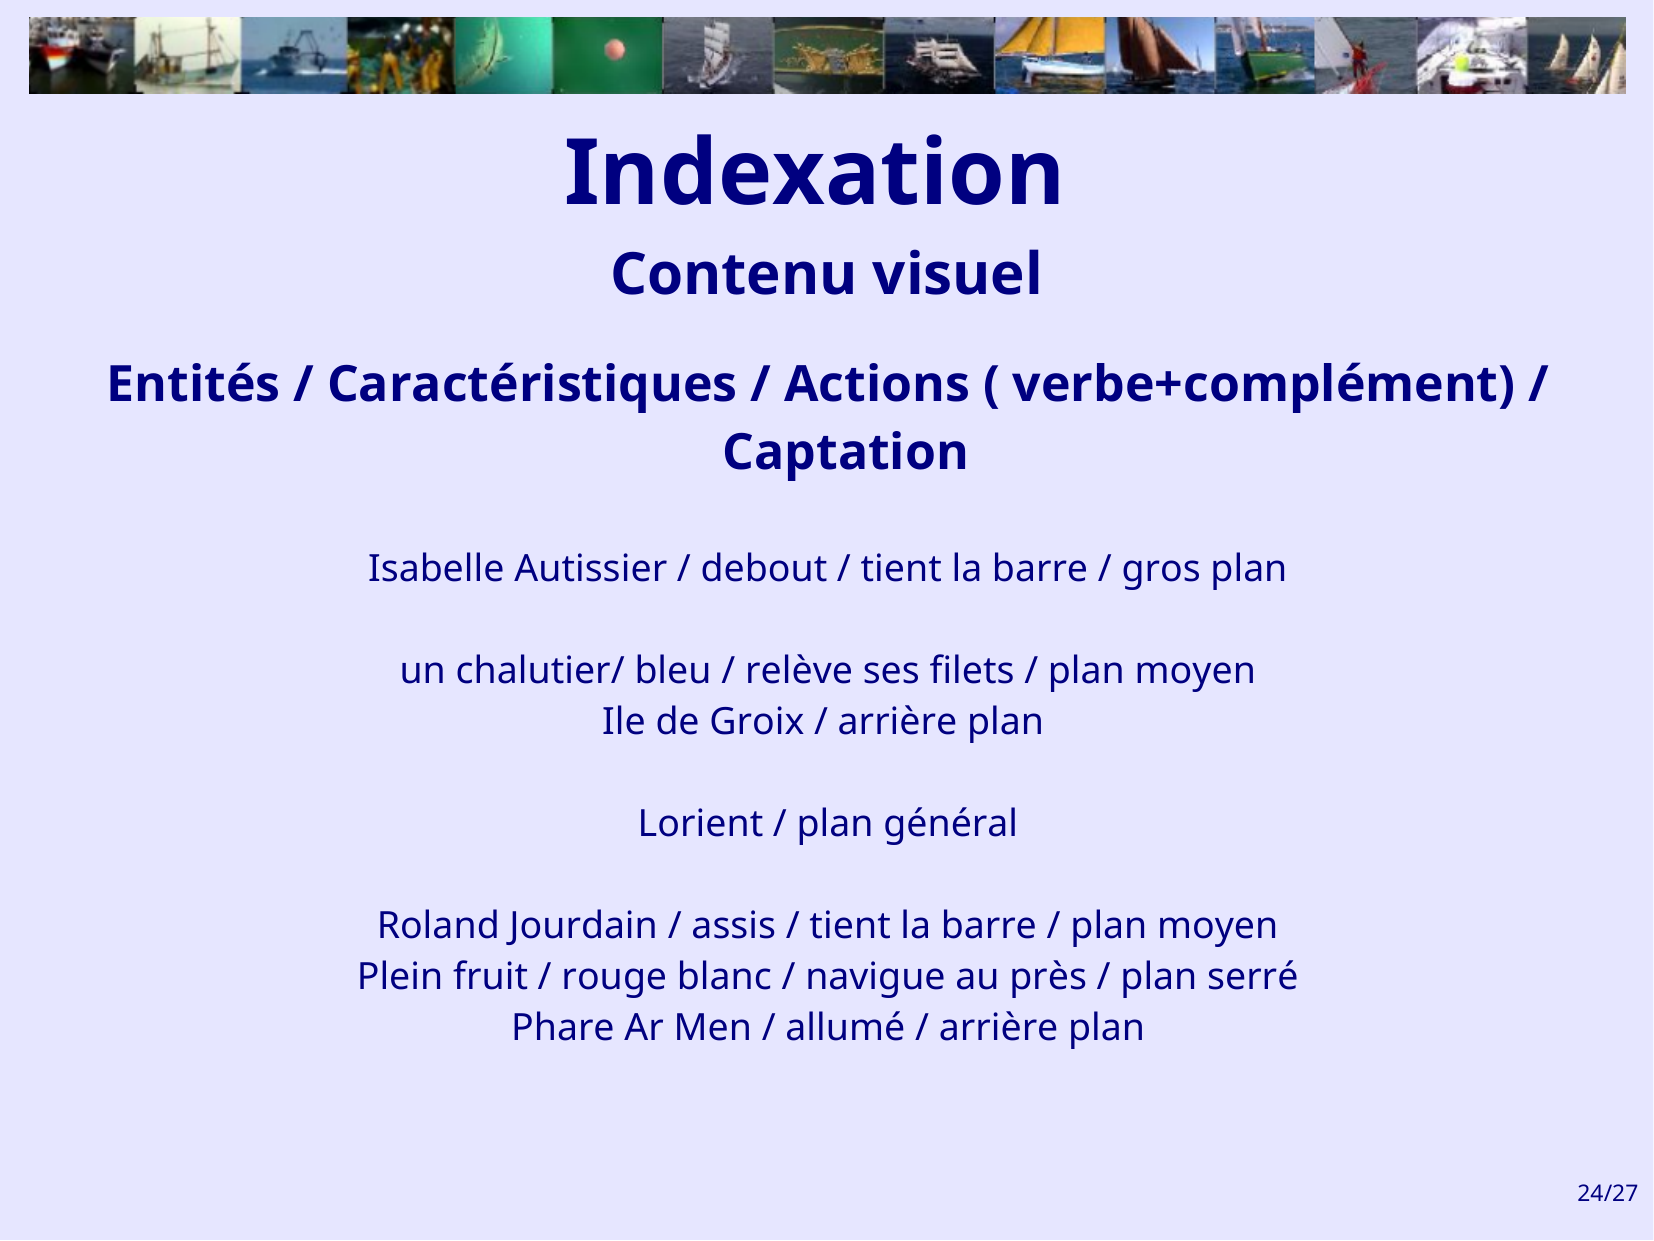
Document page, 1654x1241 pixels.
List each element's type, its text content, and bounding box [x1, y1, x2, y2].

subtitle Entités / Caractéristiques / Actions ( verbe+complément) / Captation Isabelle Autissier / debout / tient la barre / gros plan un chalutier/ bleu / relève ses filets / plan moyen Ile de Groix / arrière plan Lorient / plan général Roland Jourdain / assis / tient la barre / plan moyen Plein fruit / rouge blanc / navigue au près / plan serré Phare Ar Men / allumé / arrière plan [0, 290, 1652, 1109]
picture [29, 17, 1626, 94]
title Indexation Contenu visuel [82, 105, 1571, 290]
